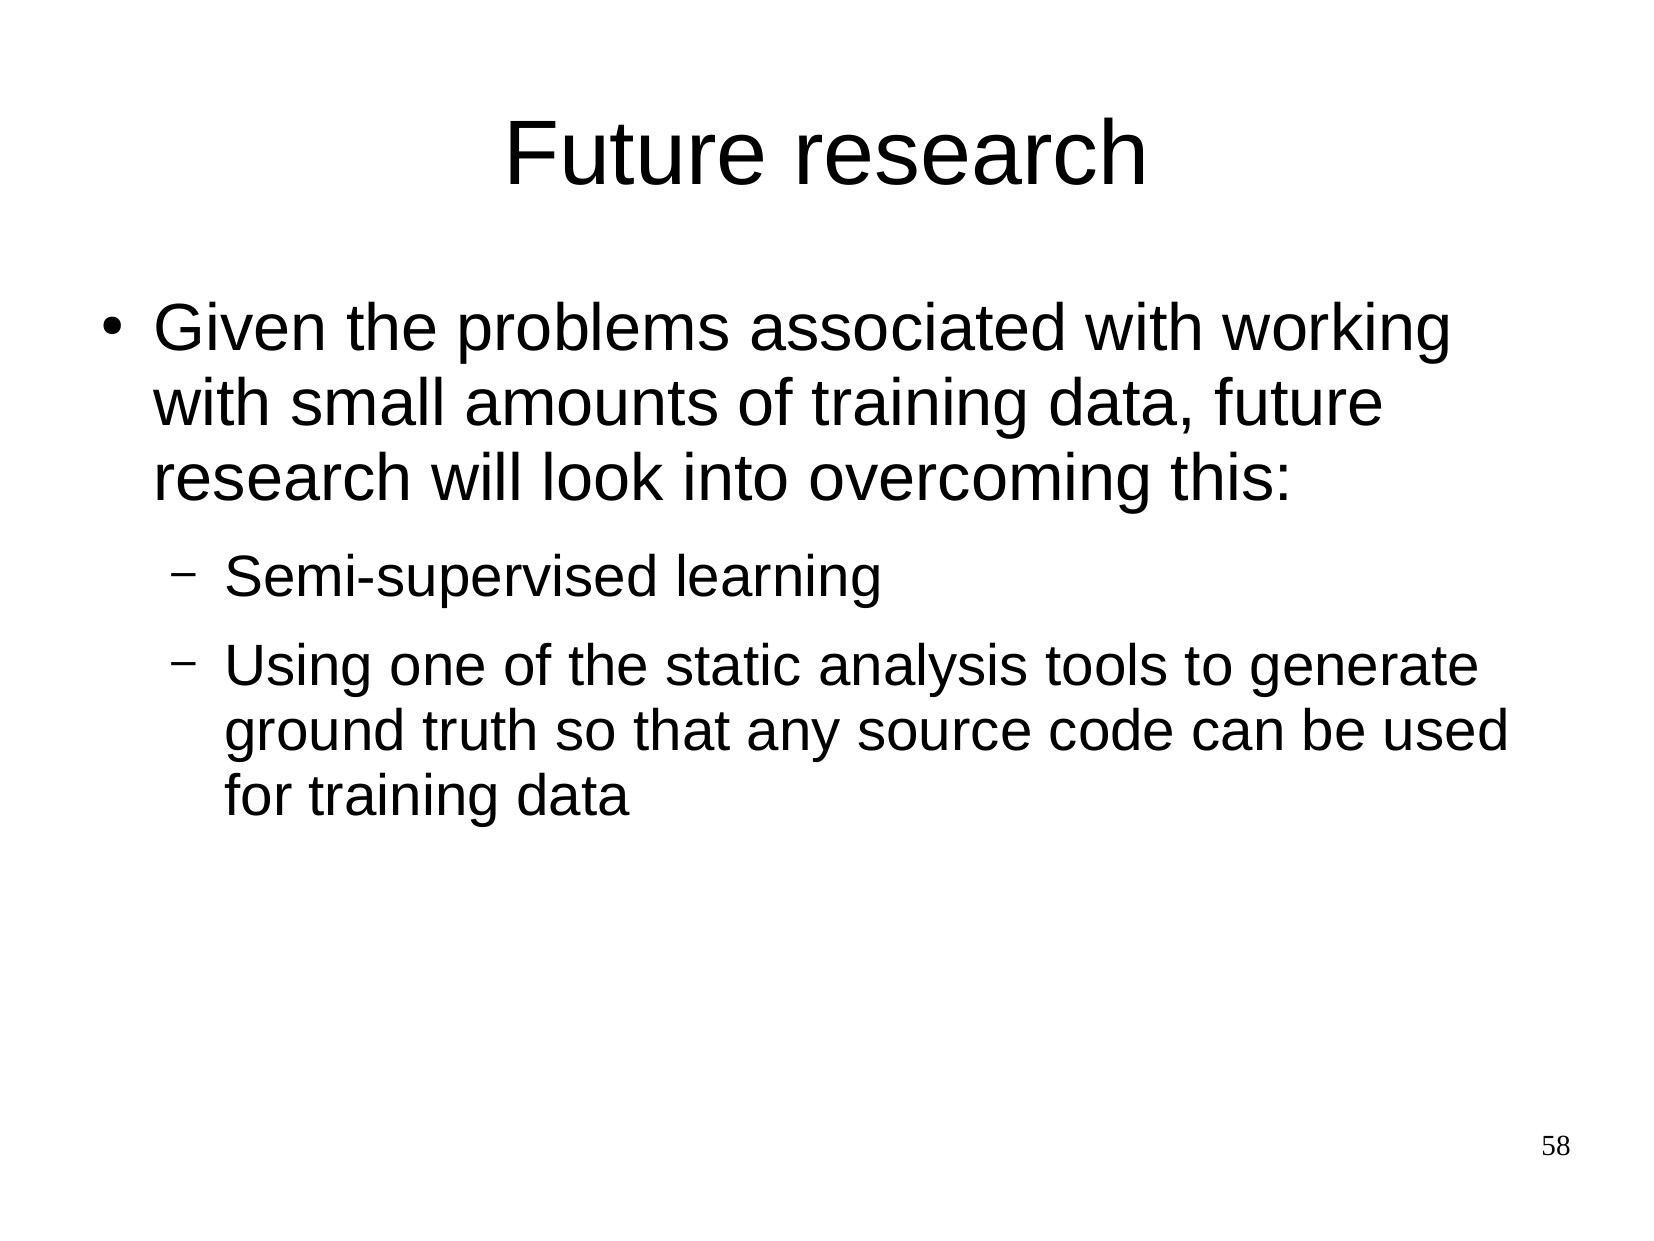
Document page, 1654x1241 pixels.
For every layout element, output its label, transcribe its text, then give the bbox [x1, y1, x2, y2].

title Future research [82, 49, 1571, 257]
list Given the problems associated with working with small amounts of training data, future research will look into overcoming this: Semi-supervised learning Using one of the static analysis tools to generate ground truth so that any source code can be used for training data [82, 290, 1571, 1109]
